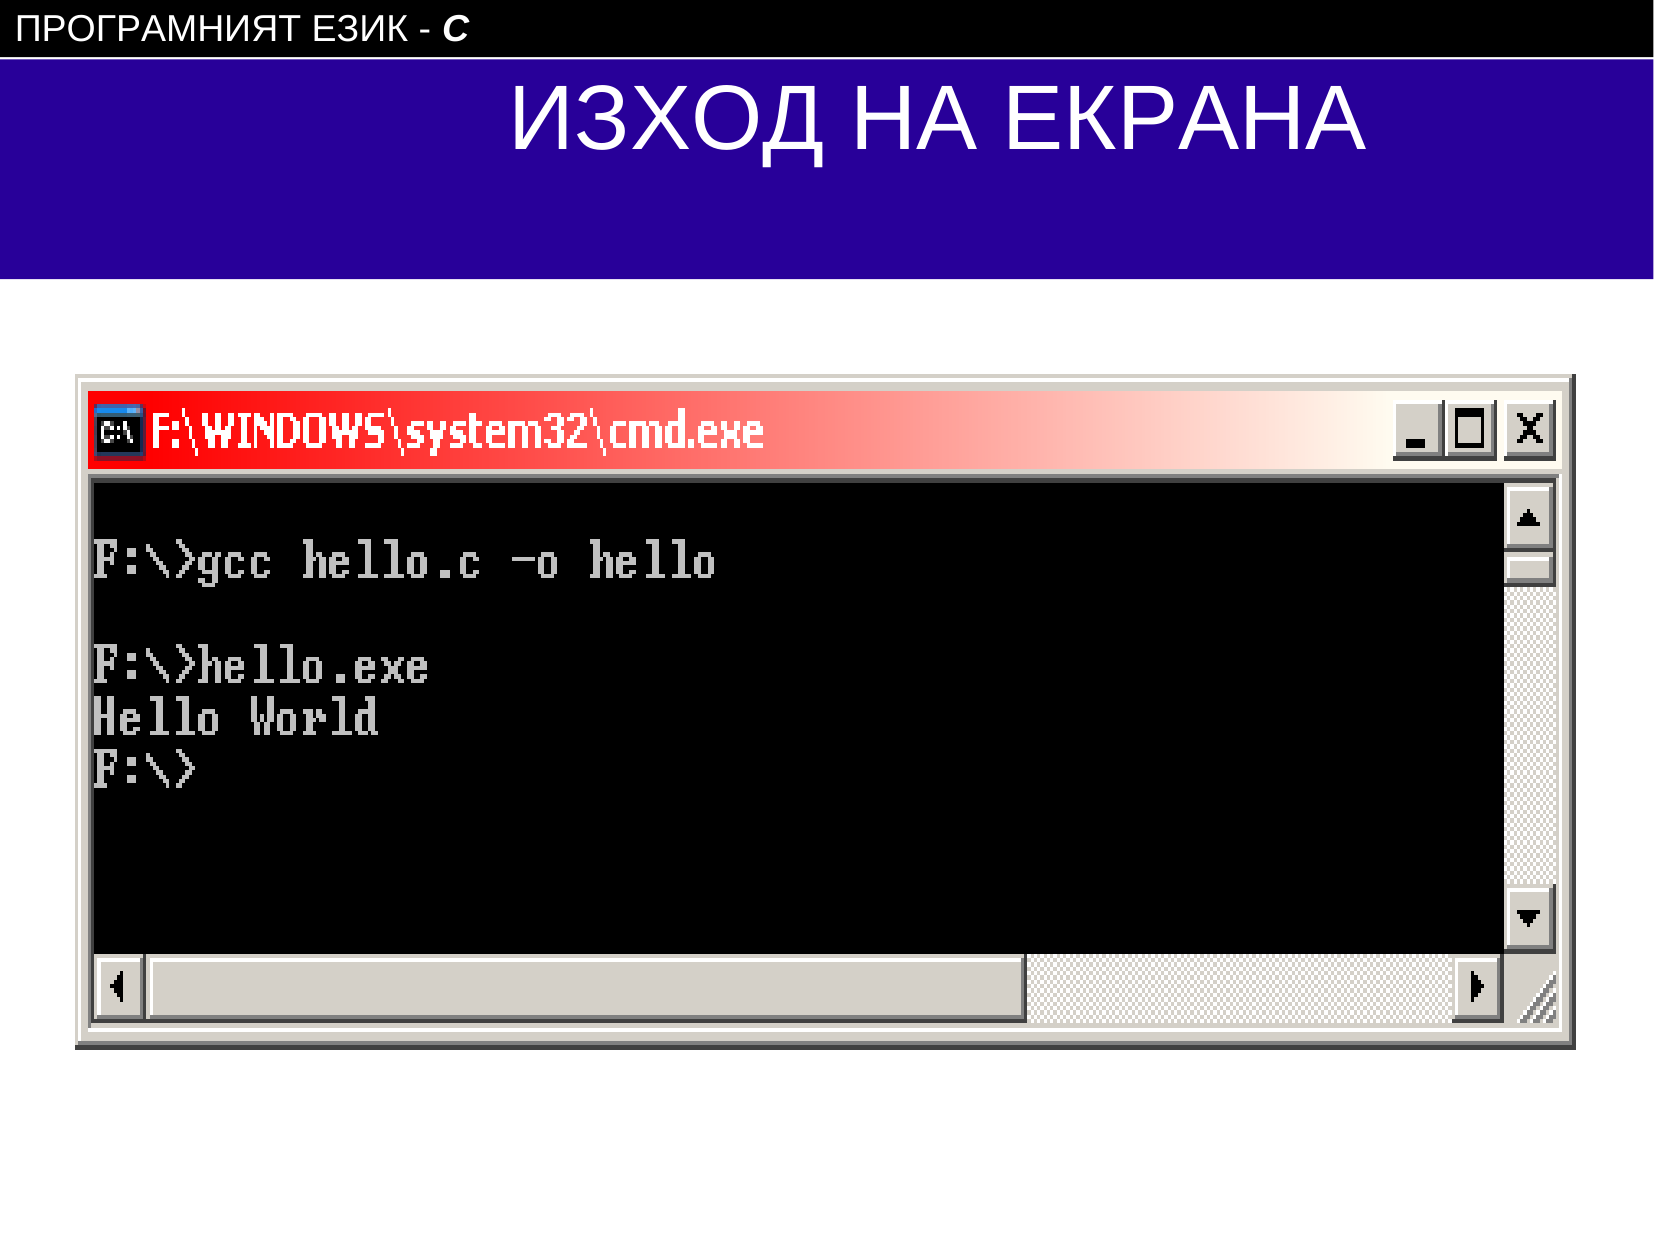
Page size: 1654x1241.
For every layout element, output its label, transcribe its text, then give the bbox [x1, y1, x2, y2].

picture [75, 374, 1576, 1051]
text_box ИЗХОД НА ЕКРАНА [0, 59, 1654, 280]
text_box ПРОГРАМНИЯT ЕЗИК - С [0, 0, 1654, 58]
